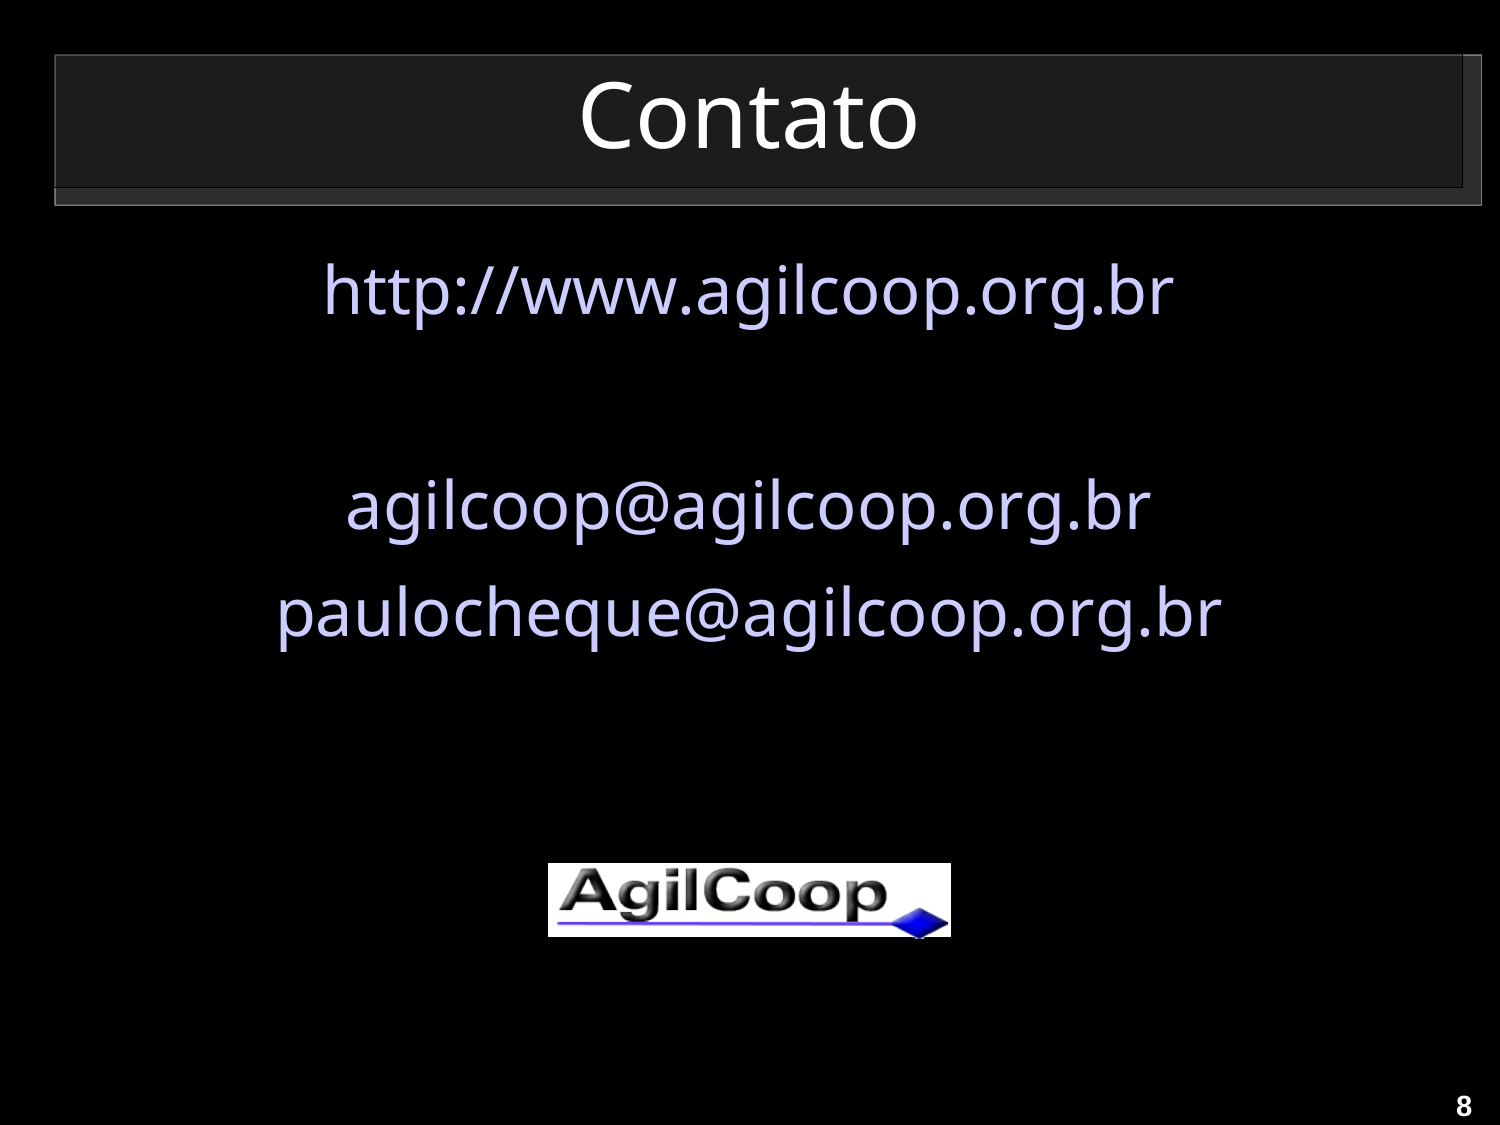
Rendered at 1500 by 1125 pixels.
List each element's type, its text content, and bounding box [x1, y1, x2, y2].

picture [556, 865, 948, 939]
list http://www.agilcoop.org.br agilcoop@agilcoop.org.br paulocheque@agilcoop.org.br [29, 243, 1470, 1031]
title Contato [29, 38, 1470, 188]
text_box [547, 862, 953, 939]
